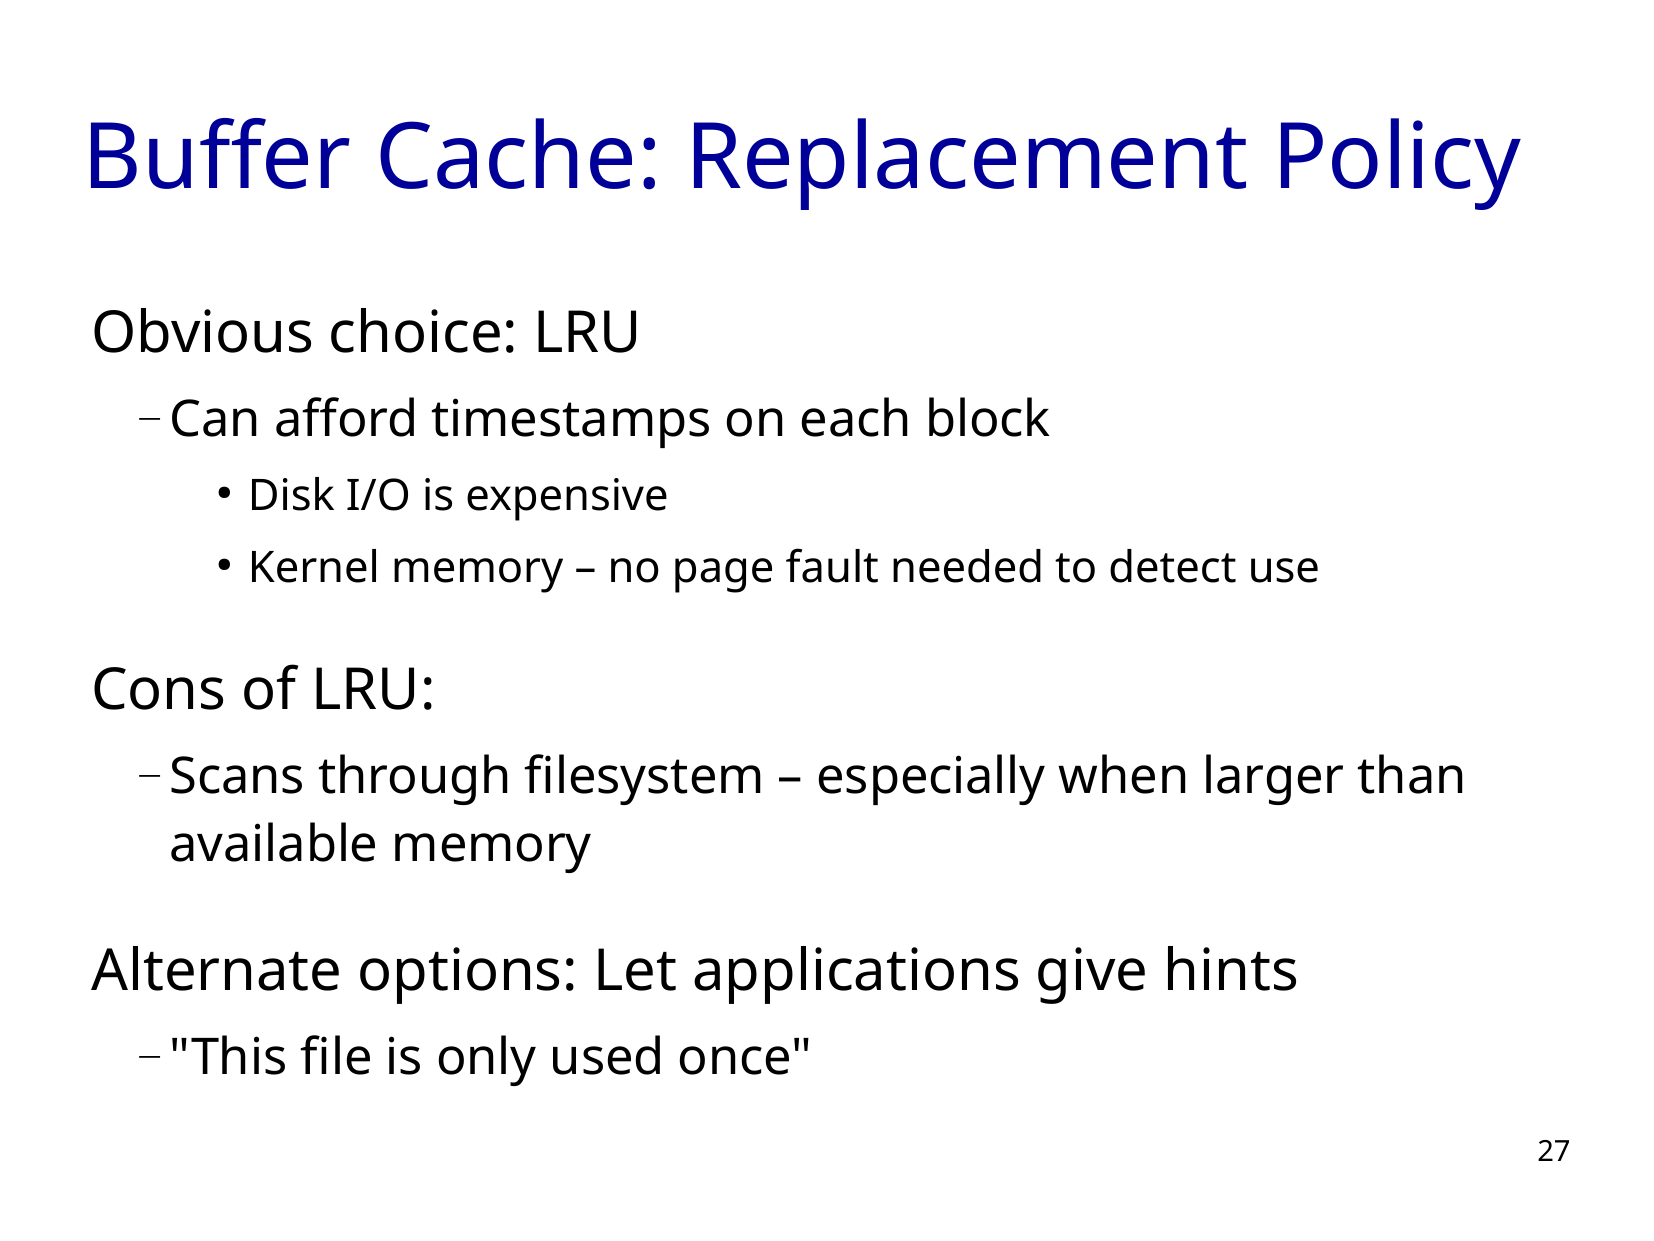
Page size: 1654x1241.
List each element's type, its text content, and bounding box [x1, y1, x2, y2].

list Obvious choice: LRU Can afford timestamps on each block Disk I/O is expensive Kernel memory – no page fault needed to detect use Cons of LRU: Scans through filesystem – especially when larger than available memory Alternate options: Let applications give hints "This file is only used once" [60, 290, 1571, 1096]
title Buffer Cache: Replacement Policy [82, 49, 1571, 257]
